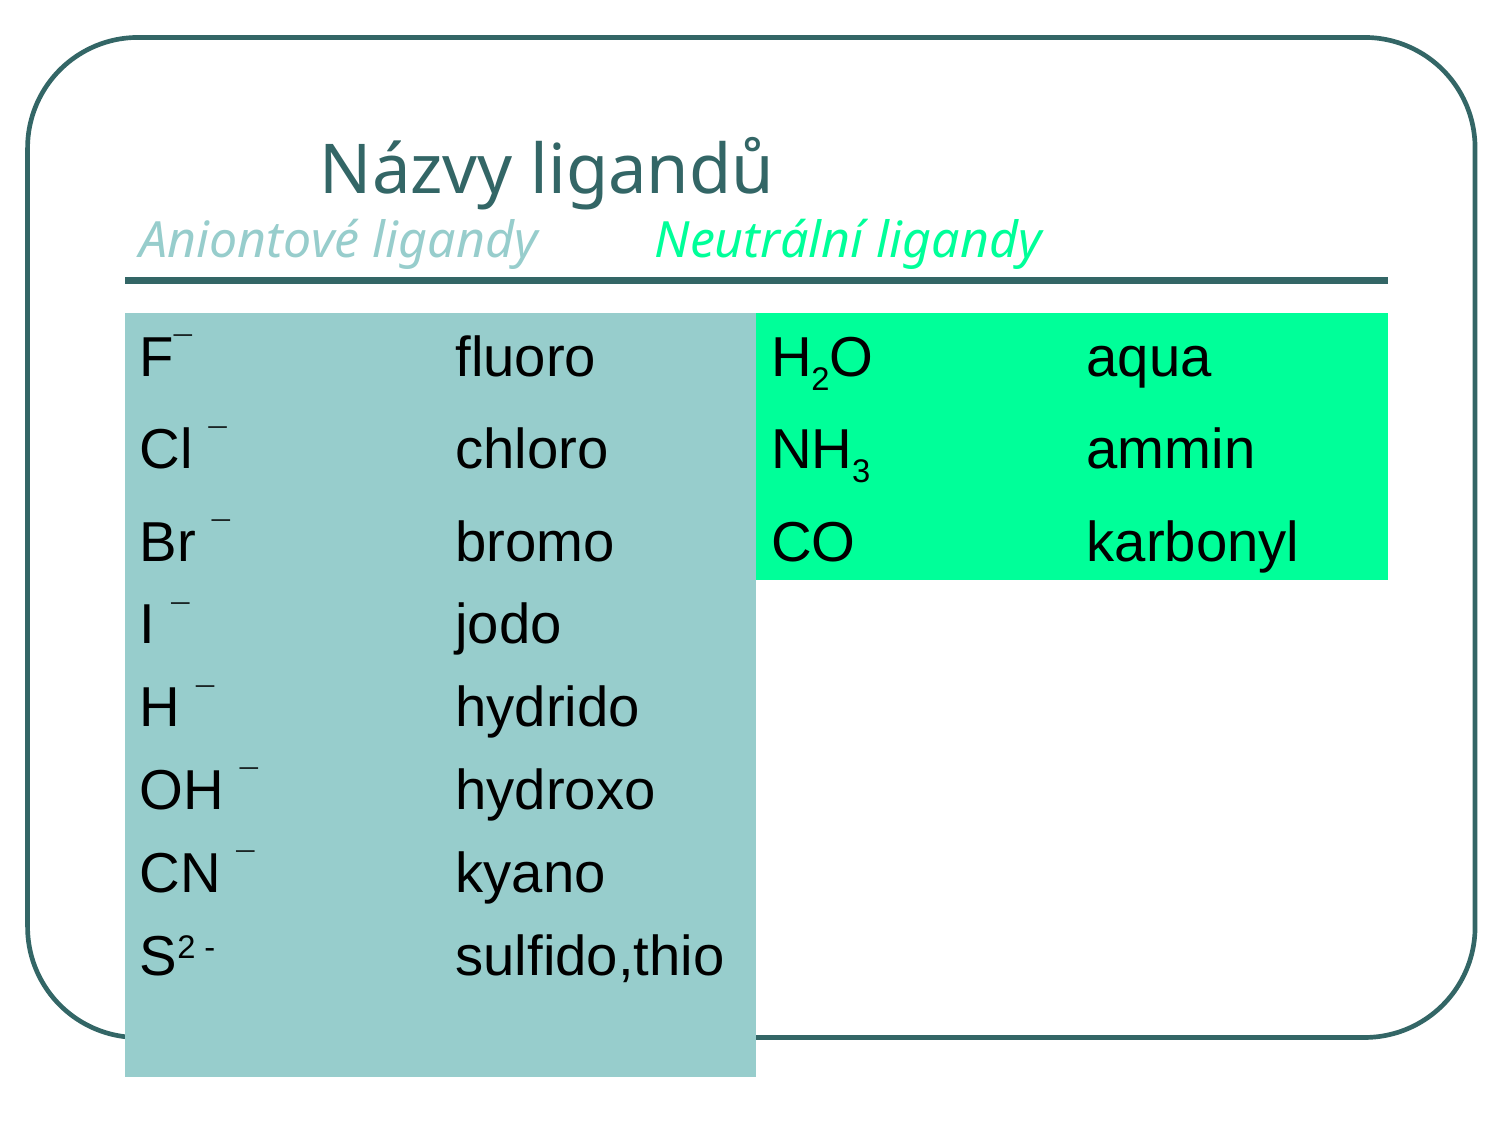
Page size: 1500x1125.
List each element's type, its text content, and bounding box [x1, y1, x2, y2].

table_header fluoro [441, 313, 756, 405]
table_cell Br ¯ [125, 497, 441, 580]
table_cell [756, 994, 1072, 1077]
table_cell [756, 829, 1072, 912]
table_cell NH3 [756, 405, 1072, 497]
table_cell jodo [441, 580, 756, 663]
table_cell S2 - [125, 912, 441, 994]
table_cell [756, 912, 1072, 994]
table_cell [1072, 829, 1388, 912]
table_cell [1072, 746, 1388, 829]
table_header H2O [756, 313, 1072, 405]
table_cell [756, 580, 1072, 663]
table_cell I ¯ [125, 580, 441, 663]
table_cell hydroxo [441, 746, 756, 829]
table_cell H ¯ [125, 663, 441, 746]
table_cell [441, 994, 756, 1077]
table_header aqua [1072, 313, 1388, 405]
table_cell bromo [441, 497, 756, 580]
table_cell CN ¯ [125, 829, 441, 912]
table_cell CO [756, 497, 1072, 580]
table_cell kyano [441, 829, 756, 912]
table_cell [756, 746, 1072, 829]
table_cell [125, 994, 441, 1077]
table_cell [1072, 912, 1388, 994]
table_cell [1072, 580, 1388, 663]
table_cell chloro [441, 405, 756, 497]
table_cell sulfido,thio [441, 912, 756, 994]
table_header F¯ [125, 313, 441, 405]
table_cell ammin [1072, 405, 1388, 497]
table_cell hydrido [441, 663, 756, 746]
table_cell [756, 663, 1072, 746]
table_cell [1072, 663, 1388, 746]
table_cell [1072, 994, 1388, 1077]
table_cell Cl ¯ [125, 405, 441, 497]
table_cell OH ¯ [125, 746, 441, 829]
title Názvy ligandů Aniontové ligandy Neutrální ligandy [125, 87, 1388, 275]
table_cell karbonyl [1072, 497, 1388, 580]
